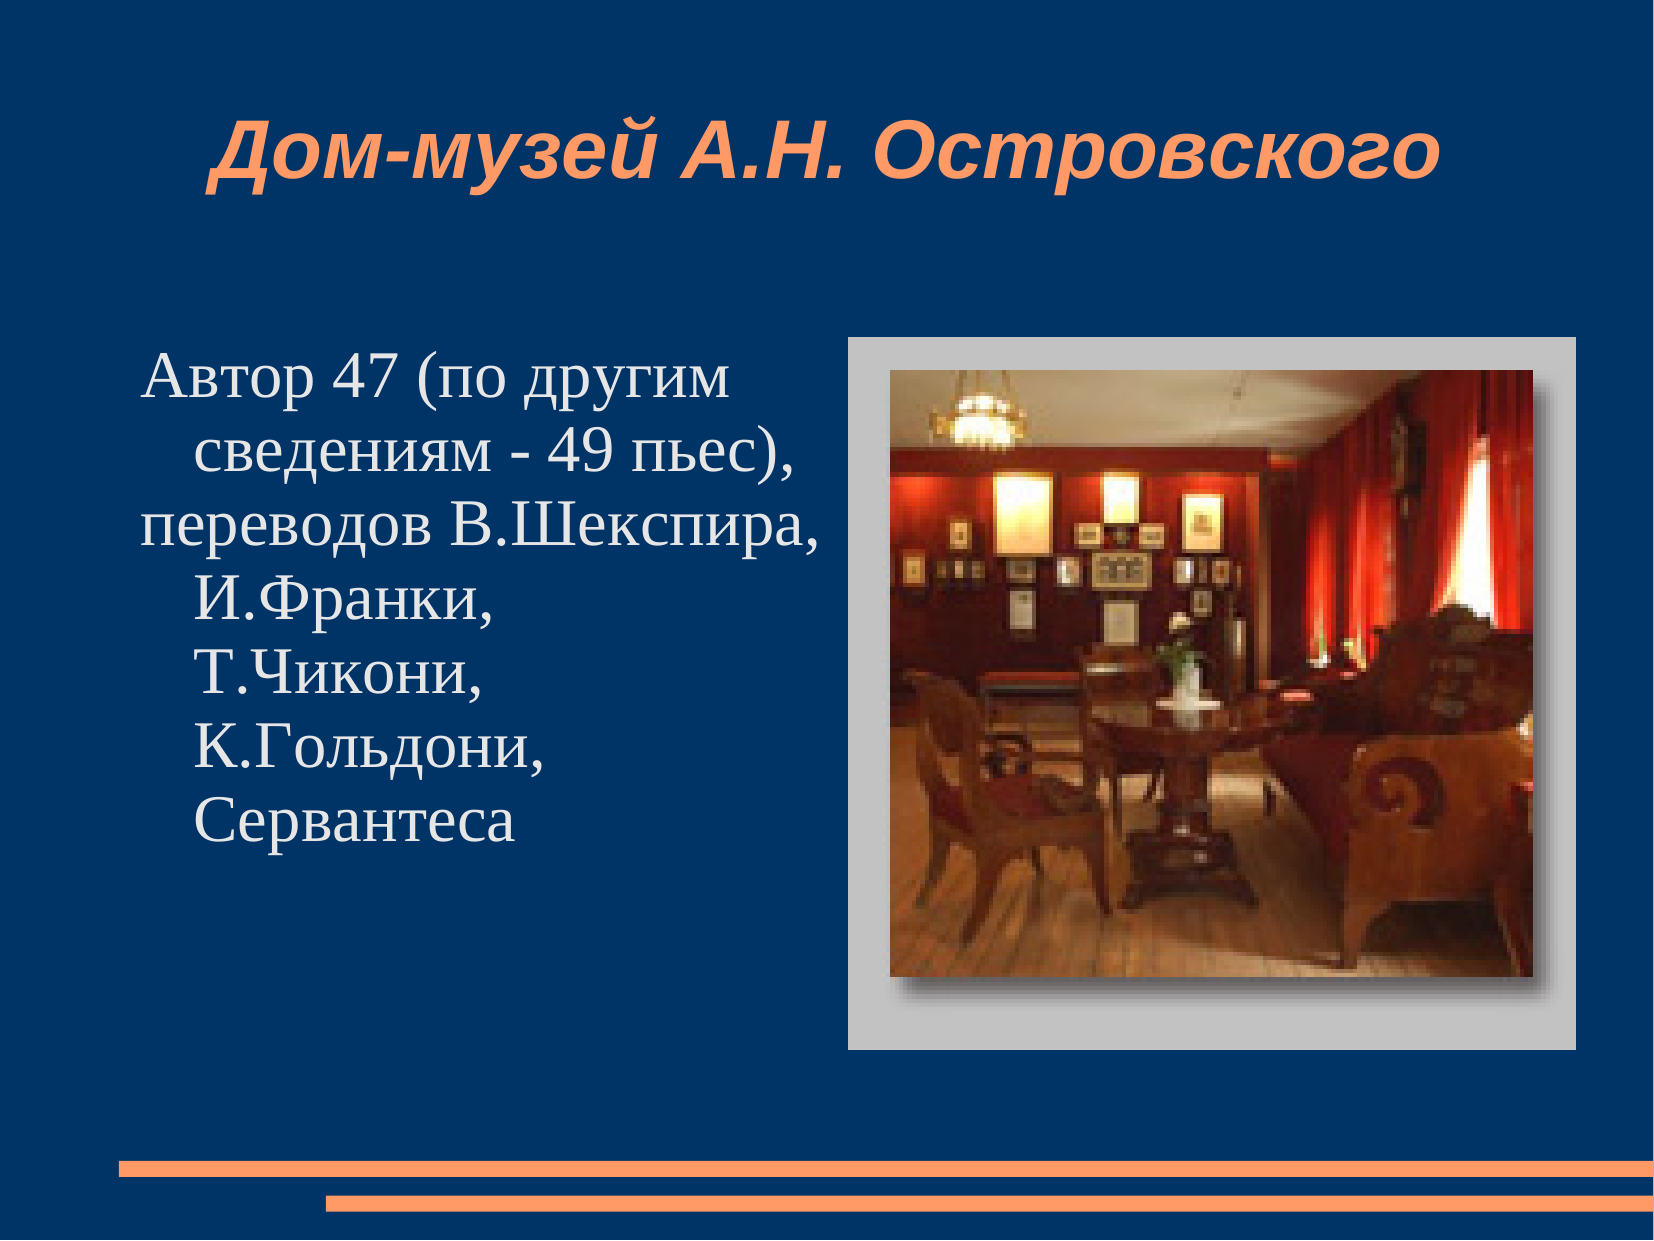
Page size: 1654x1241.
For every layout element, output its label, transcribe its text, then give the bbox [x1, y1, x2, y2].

title Дом-музей А.Н. Островского [121, 53, 1534, 247]
picture [848, 337, 1576, 1051]
list Автор 47 (по другим сведениям - 49 пьес), переводов В.Шекспира, И.Франки, Т.Чикони, К.Гольдони, Сервантеса [122, 337, 826, 1133]
